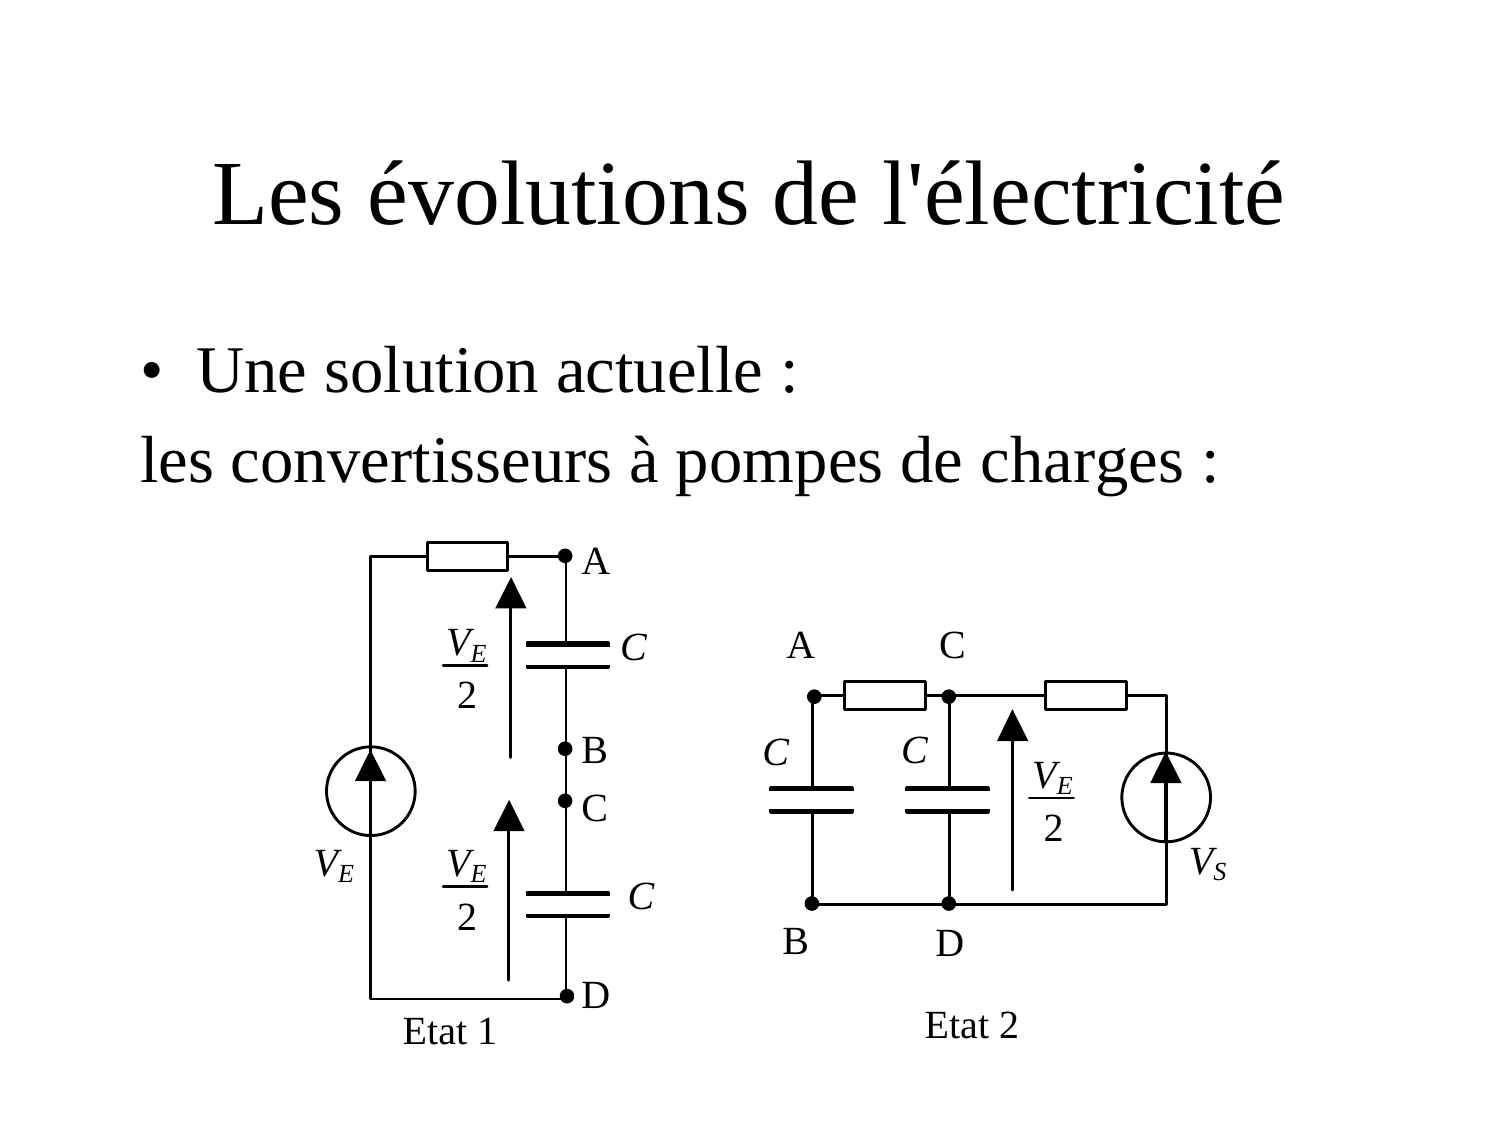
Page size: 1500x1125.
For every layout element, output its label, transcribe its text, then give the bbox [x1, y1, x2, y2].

list Une solution actuelle : les convertisseurs à pompes de charges : [124, 324, 1288, 1026]
picture [312, 537, 1238, 1071]
title Les évolutions de l'électricité [112, 99, 1388, 288]
